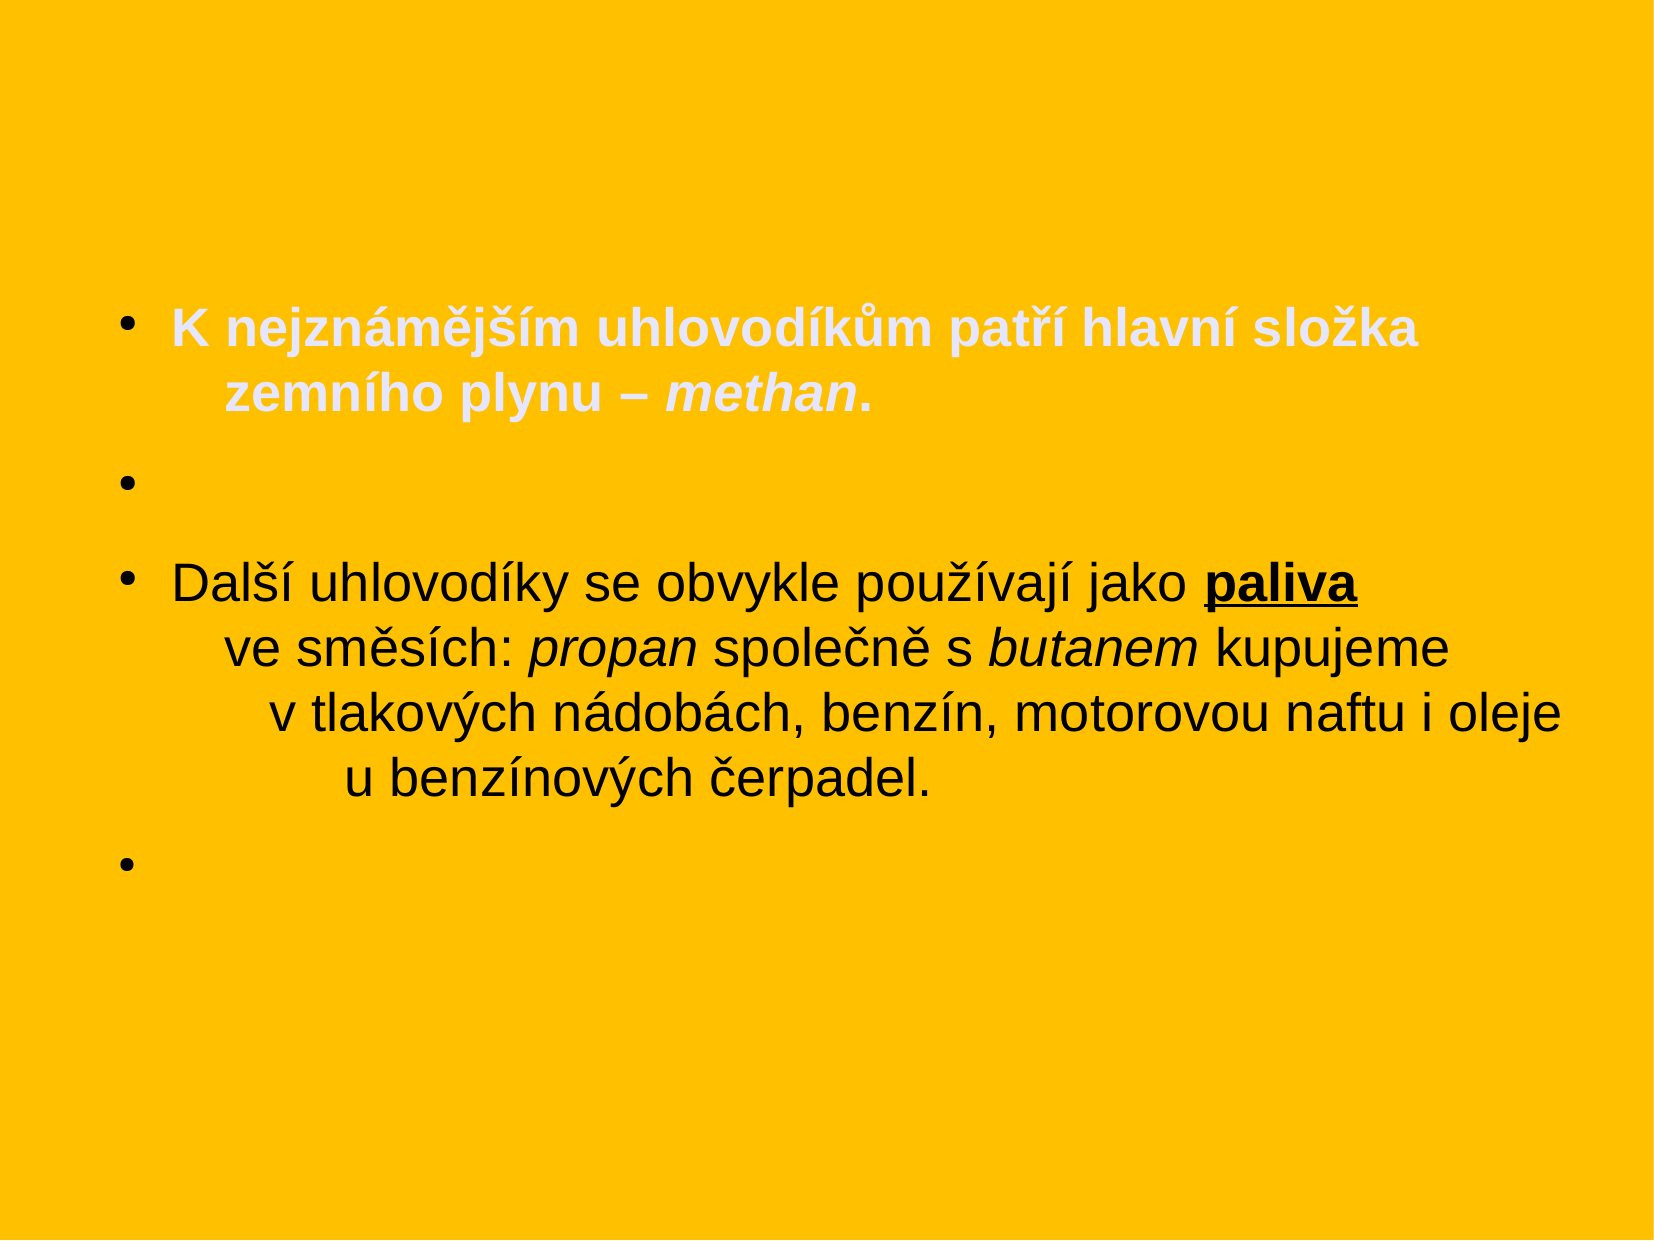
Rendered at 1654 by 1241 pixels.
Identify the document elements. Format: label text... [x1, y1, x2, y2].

list K nejznámějším uhlovodíkům patří hlavní složka zemního plynu – methan. Další uhlovodíky se obvykle používají jako paliva ve směsích: propan společně s butanem kupujeme v tlakových nádobách, benzín, motorovou naftu i oleje u benzínových čerpadel. [82, 292, 1571, 948]
